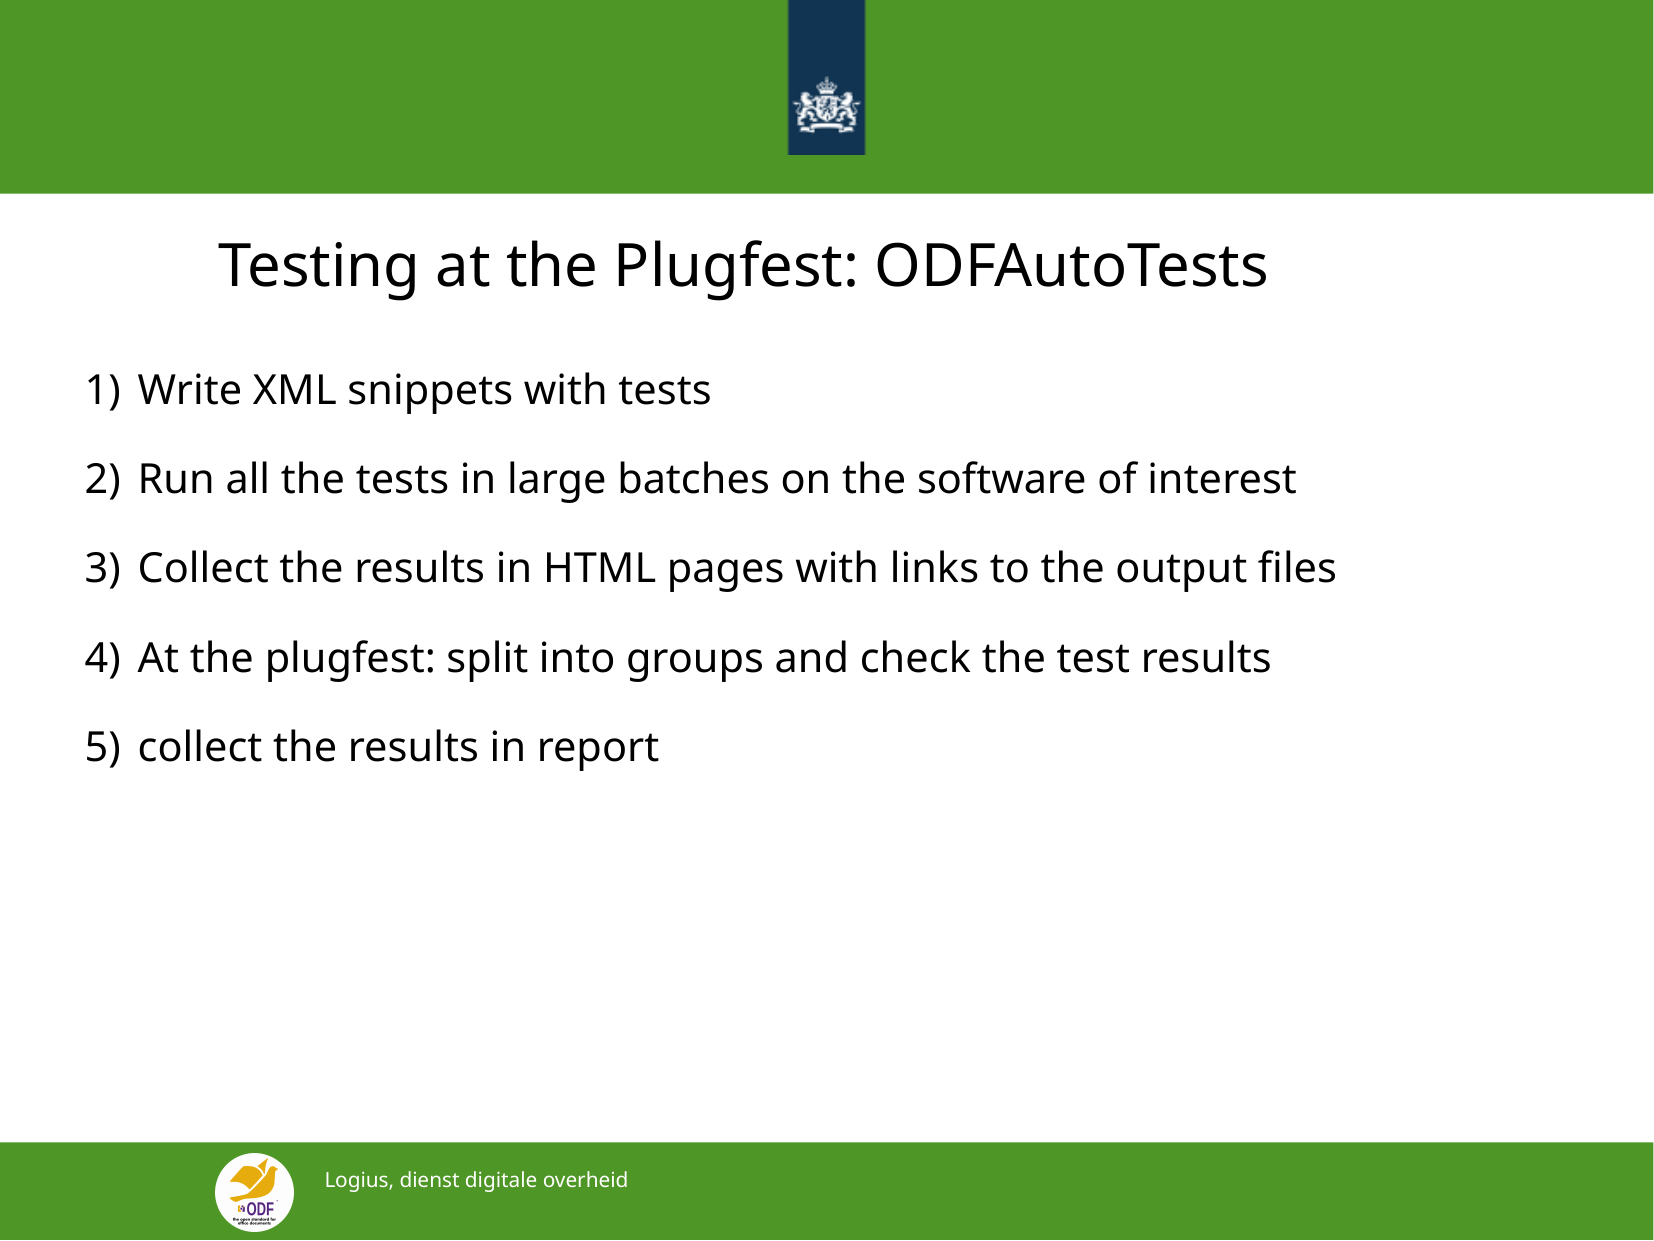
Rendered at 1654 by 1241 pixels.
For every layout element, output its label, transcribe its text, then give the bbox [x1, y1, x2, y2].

title Testing at the Plugfest: ODFAutoTests [218, 211, 1334, 315]
picture [0, 0, 1654, 155]
picture [215, 1153, 294, 1232]
list Write XML snippets with tests Run all the tests in large batches on the software of interest Collect the results in HTML pages with links to the output files At the plugfest: split into groups and check the test results collect the results in report [66, 360, 1488, 1134]
